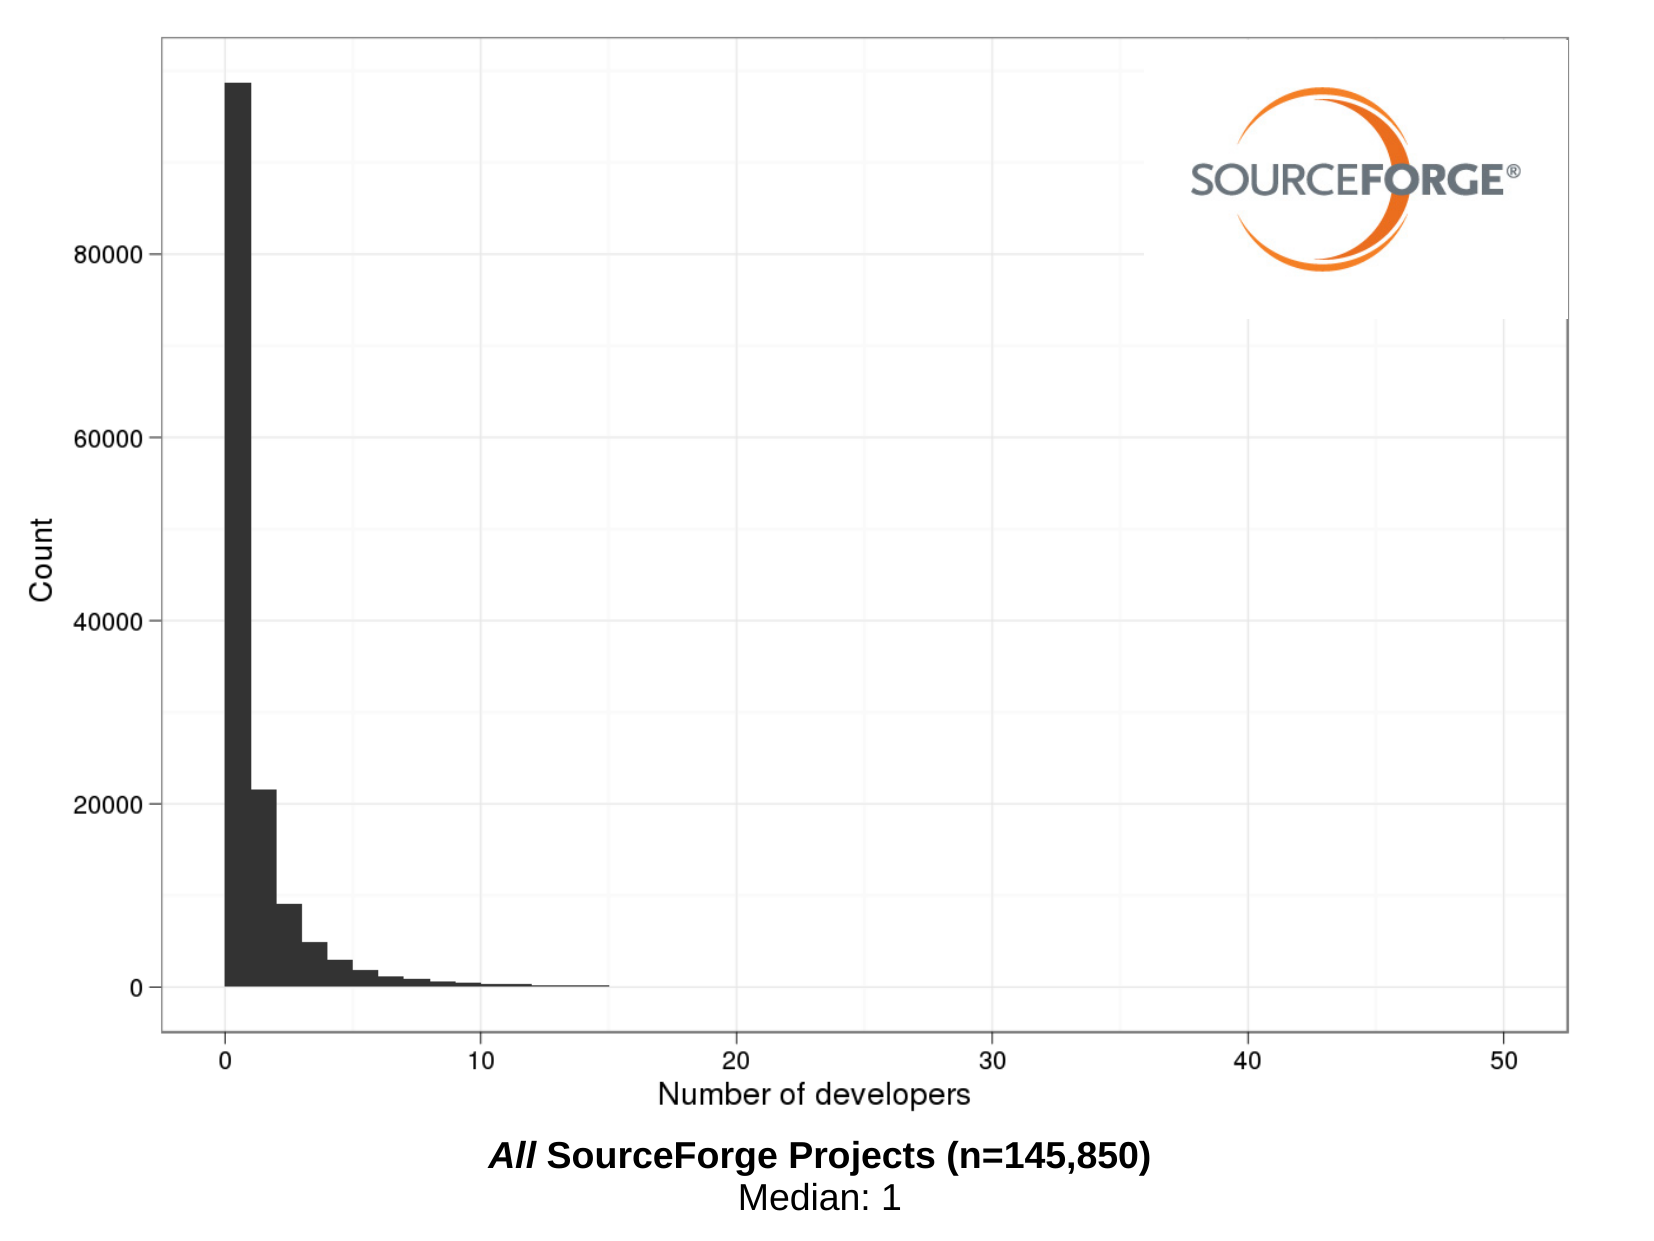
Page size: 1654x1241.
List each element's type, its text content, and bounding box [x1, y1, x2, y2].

picture [0, 0, 1625, 1143]
text_box All SourceForge Projects (n=145,850) Median: 1 [473, 1127, 1167, 1227]
